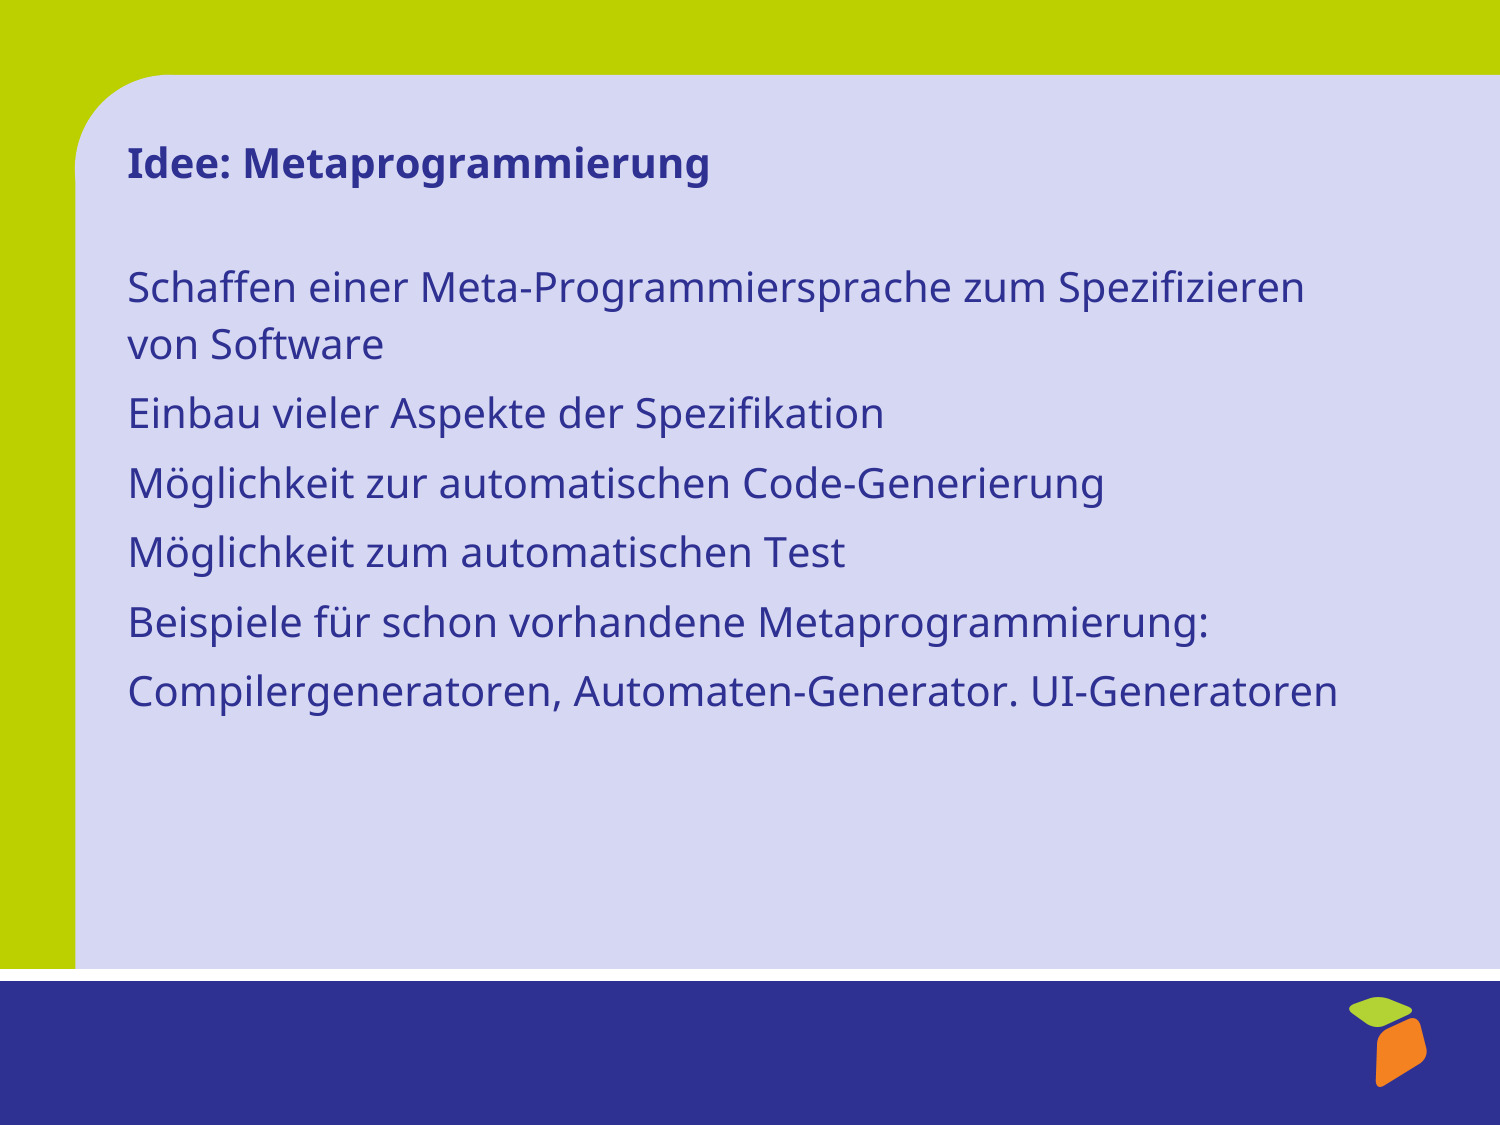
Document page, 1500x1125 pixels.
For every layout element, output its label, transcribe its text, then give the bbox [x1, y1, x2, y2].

title Idee: Metaprogrammierung [112, 112, 1388, 213]
picture [0, 981, 1500, 1125]
list Schaffen einer Meta-Programmiersprache zum Spezifizieren von Software Einbau vieler Aspekte der Spezifikation Möglichkeit zur automatischen Code-Generierung Möglichkeit zum automatischen Test Beispiele für schon vorhandene Metaprogrammierung: Compilergeneratoren, Automaten-Generator. UI-Generatoren [112, 249, 1388, 1038]
